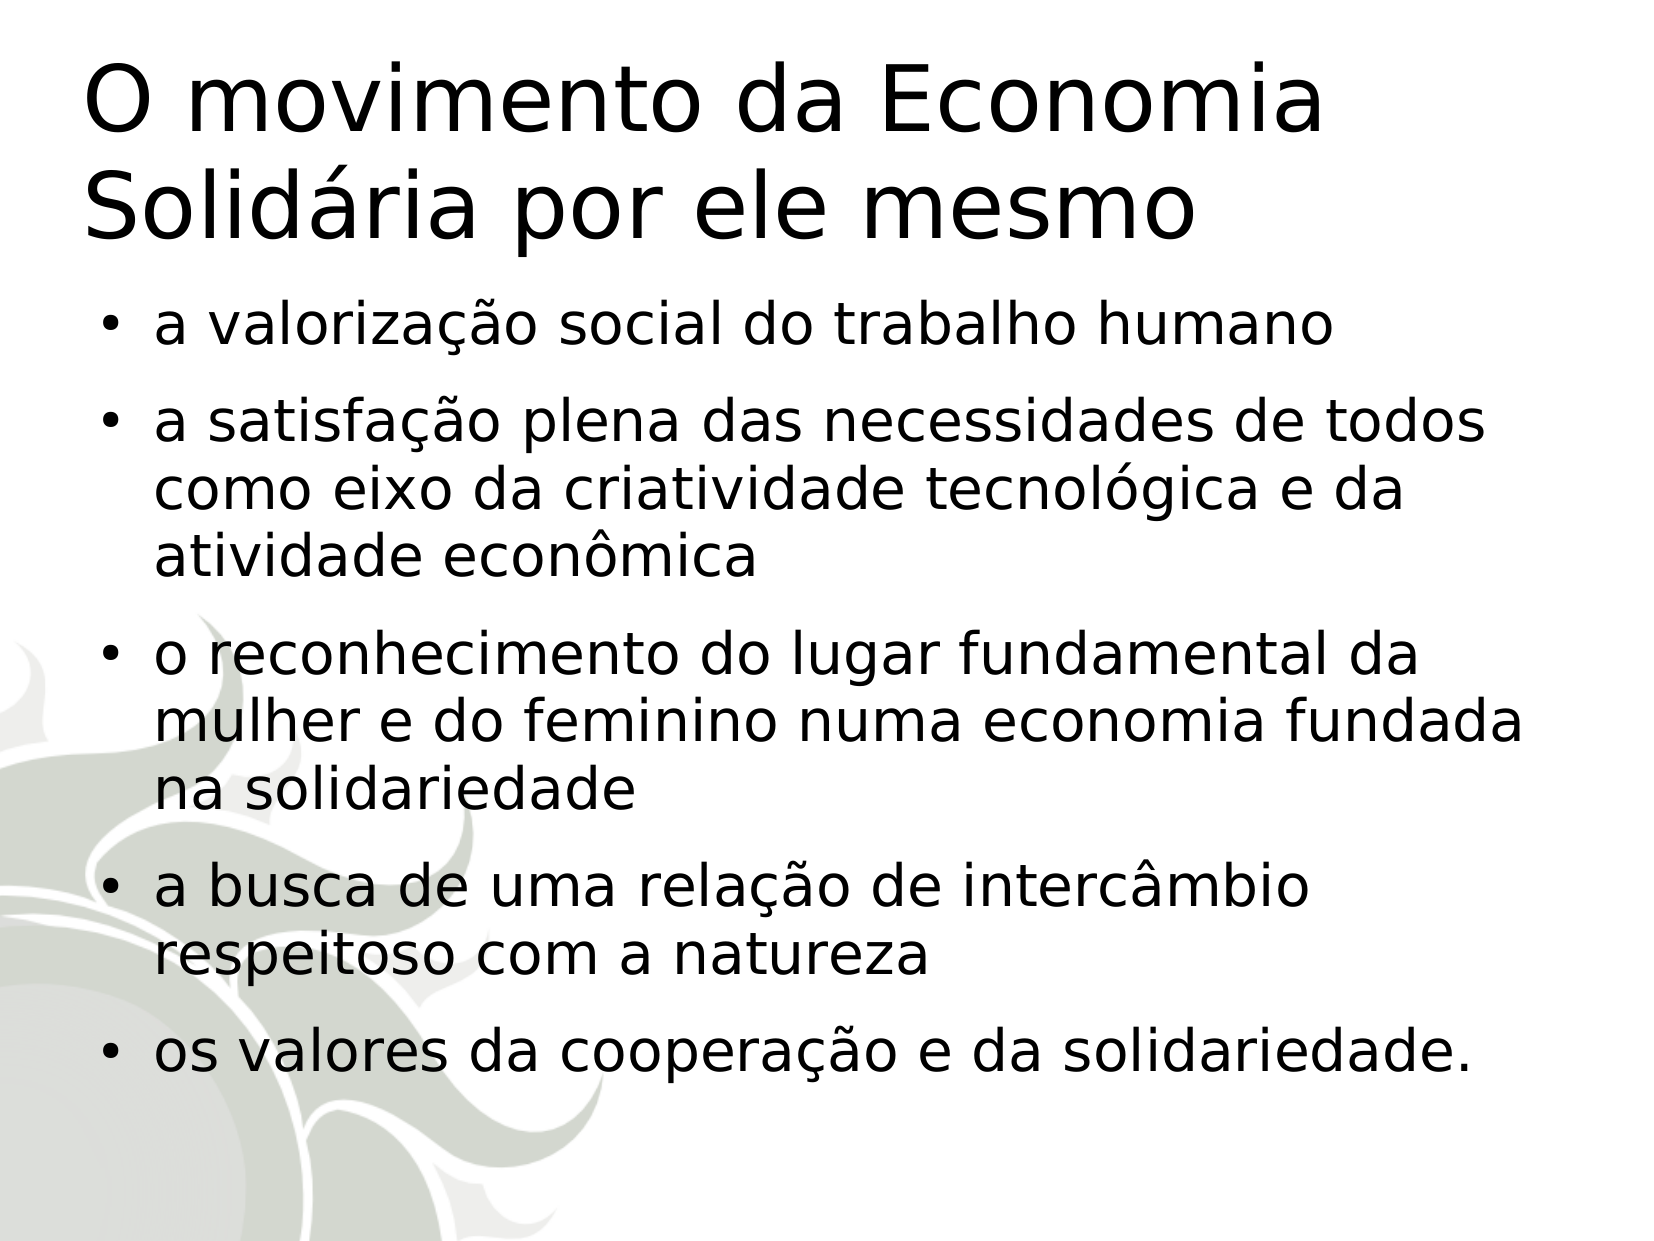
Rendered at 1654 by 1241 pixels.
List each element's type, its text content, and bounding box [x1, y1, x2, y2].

list a valorização social do trabalho humano a satisfação plena das necessidades de todos como eixo da criatividade tecnológica e da atividade econômica o reconhecimento do lugar fundamental da mulher e do feminino numa economia fundada na solidariedade a busca de uma relação de intercâmbio respeitoso com a natureza os valores da cooperação e da solidariedade. [82, 290, 1571, 1094]
title O movimento da Economia Solidária por ele mesmo [82, 45, 1571, 261]
picture [0, 555, 644, 1241]
